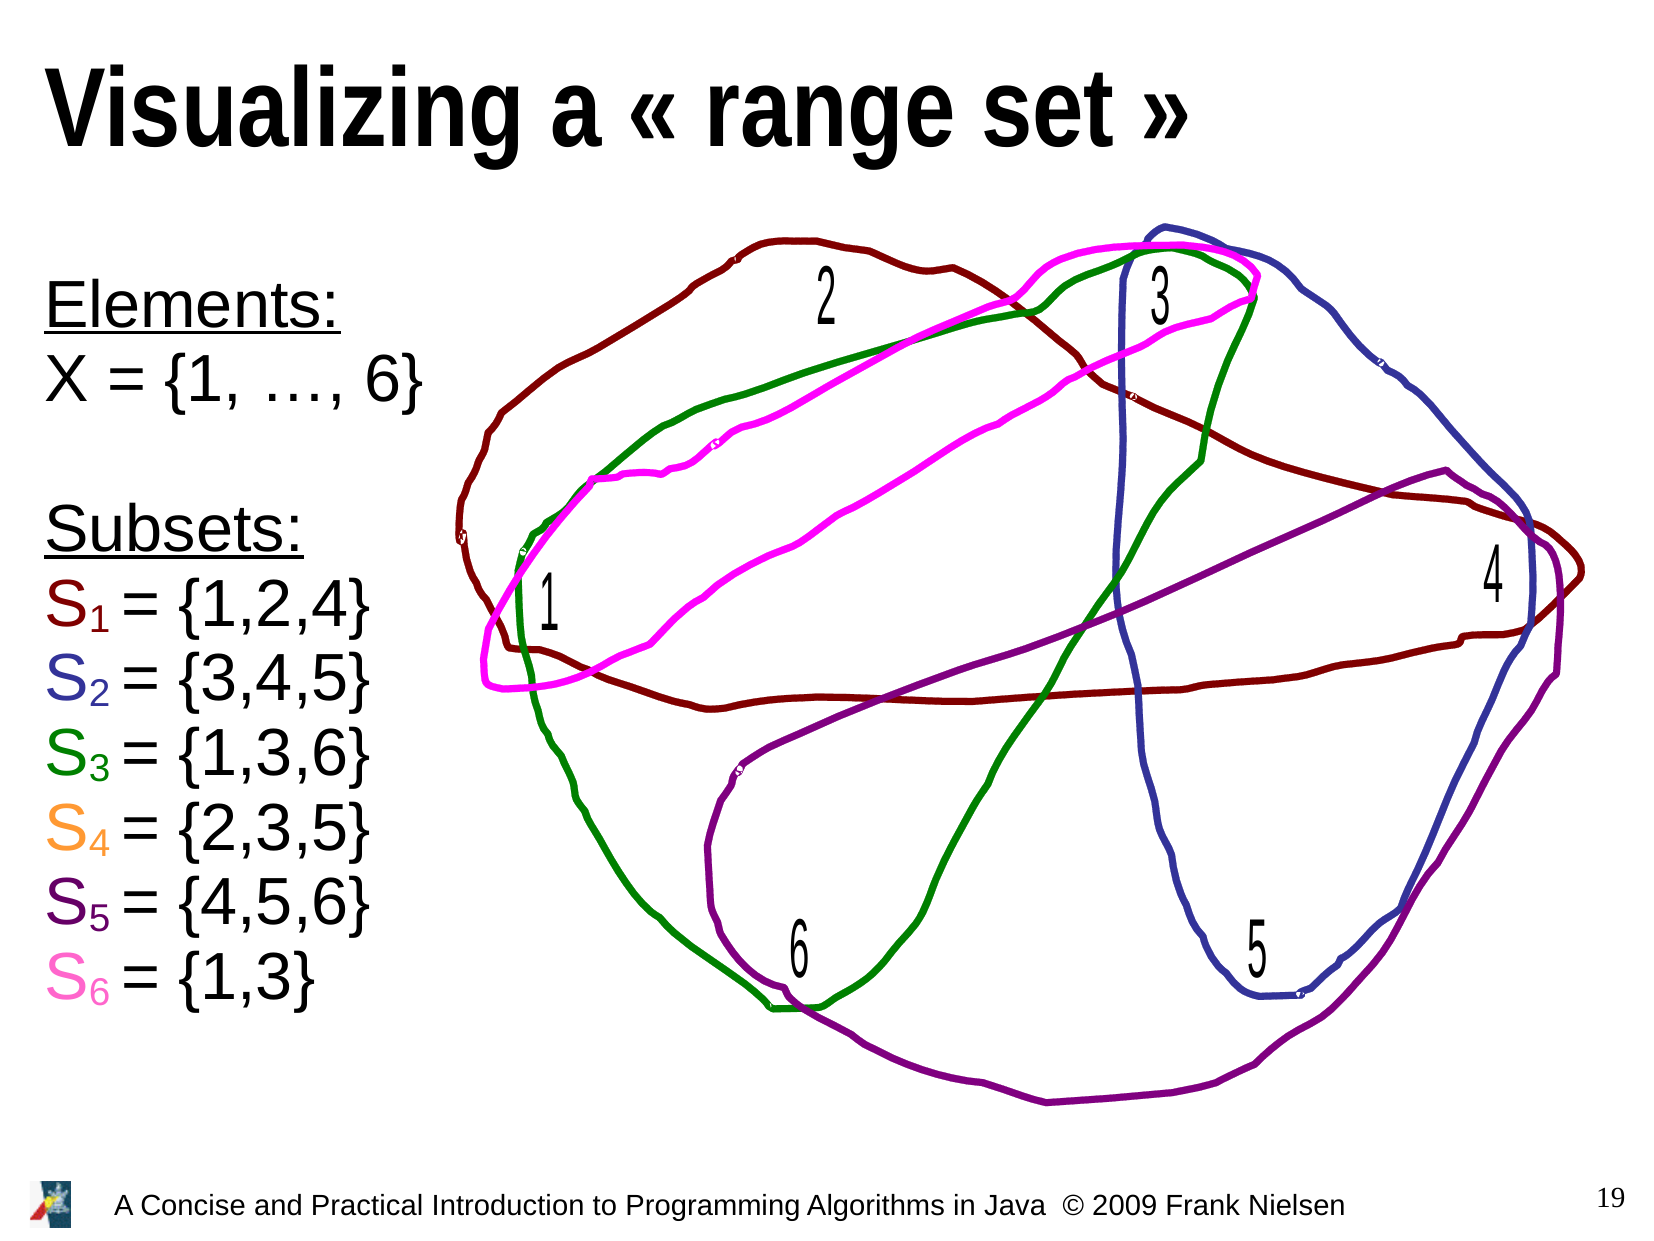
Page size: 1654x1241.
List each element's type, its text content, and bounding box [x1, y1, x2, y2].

picture [454, 217, 1585, 1107]
text_box Elements: X = {1, …, 6} Subsets: S1 = {1,2,4} S2 = {3,4,5} S3 = {1,3,6} S4 = {2,3,5} S5 = {4,5,6} S6 = {1,3} [29, 259, 439, 1022]
text_box Visualizing a « range set » [29, 33, 1258, 178]
picture [29, 1181, 71, 1228]
